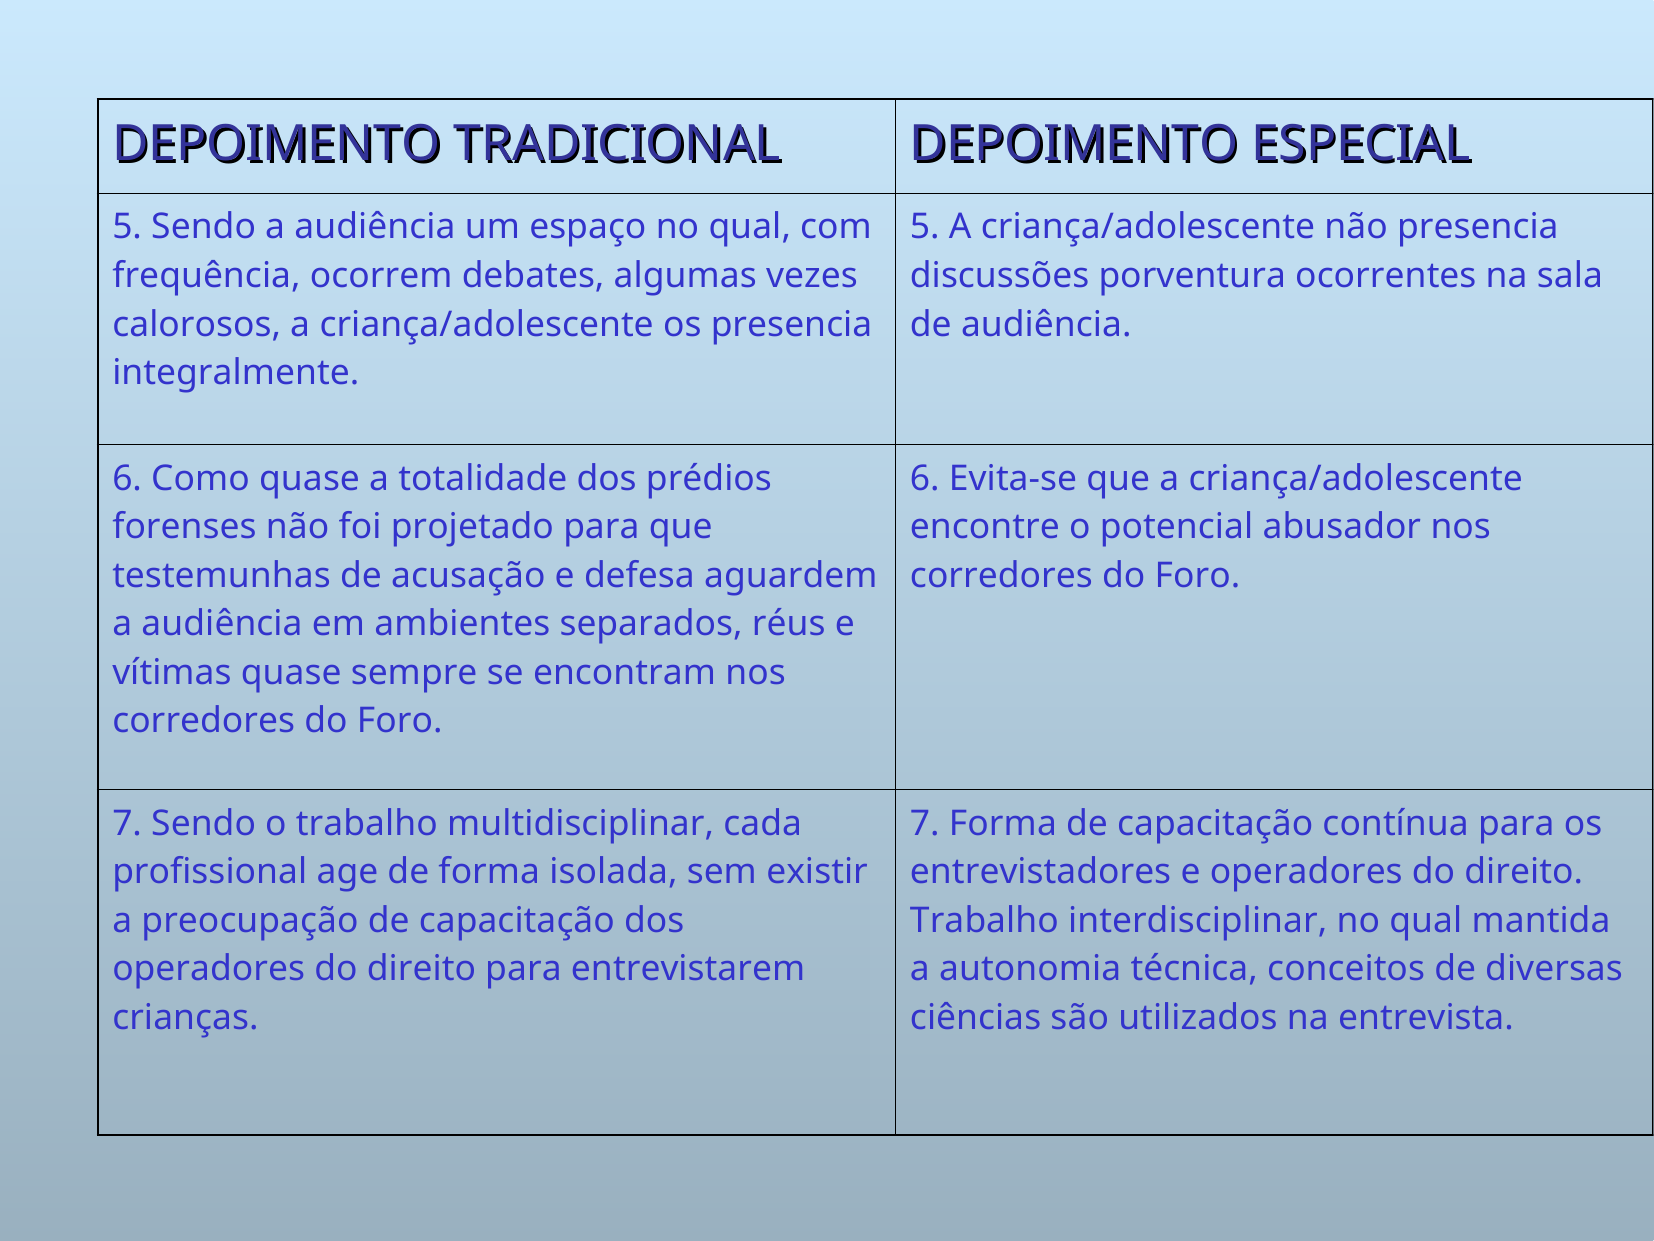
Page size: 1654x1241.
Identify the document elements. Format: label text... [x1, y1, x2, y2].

table_header DEPOIMENTO TRADICIONAL [99, 100, 895, 193]
table_cell 7. Forma de capacitação contínua para os entrevistadores e operadores do direito. Trabalho interdisciplinar, no qual mantida a autonomia técnica, conceitos de diversas ciências são utilizados na entrevista. [896, 790, 1652, 1134]
table_cell 6. Evita-se que a criança/adolescente encontre o potencial abusador nos corredores do Foro. [896, 445, 1652, 789]
table_cell 5. A criança/adolescente não presencia discussões porventura ocorrentes na sala de audiência. [896, 194, 1652, 444]
table_cell 7. Sendo o trabalho multidisciplinar, cada profissional age de forma isolada, sem existir a preocupação de capacitação dos operadores do direito para entrevistarem crianças. [99, 790, 895, 1134]
table_cell 5. Sendo a audiência um espaço no qual, com frequência, ocorrem debates, algumas vezes calorosos, a criança/adolescente os presencia integralmente. [99, 194, 895, 444]
table_cell 6. Como quase a totalidade dos prédios forenses não foi projetado para que testemunhas de acusação e defesa aguardem a audiência em ambientes separados, réus e vítimas quase sempre se encontram nos corredores do Foro. [99, 445, 895, 789]
table_header DEPOIMENTO ESPECIAL [896, 100, 1652, 193]
